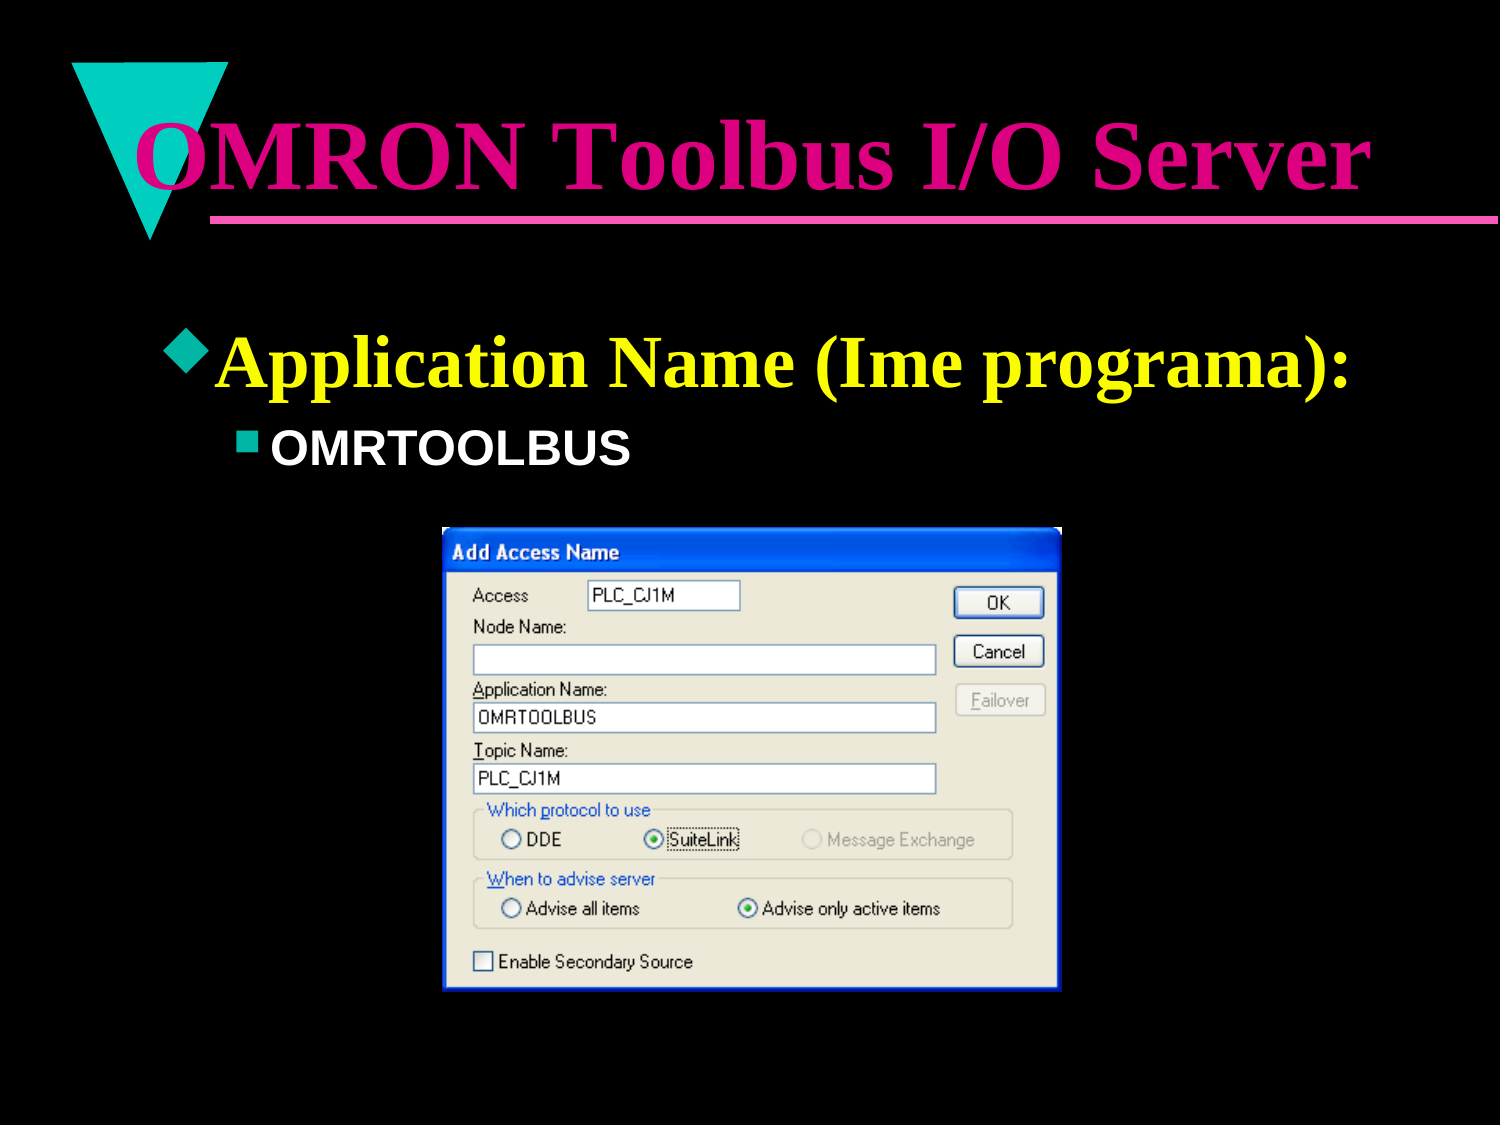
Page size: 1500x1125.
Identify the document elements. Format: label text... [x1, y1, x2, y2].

title OMRON Toolbus I/O Server [117, 63, 1500, 251]
picture [442, 527, 1062, 992]
list Application Name (Ime programa): OMRTOOLBUS [143, 314, 1476, 990]
